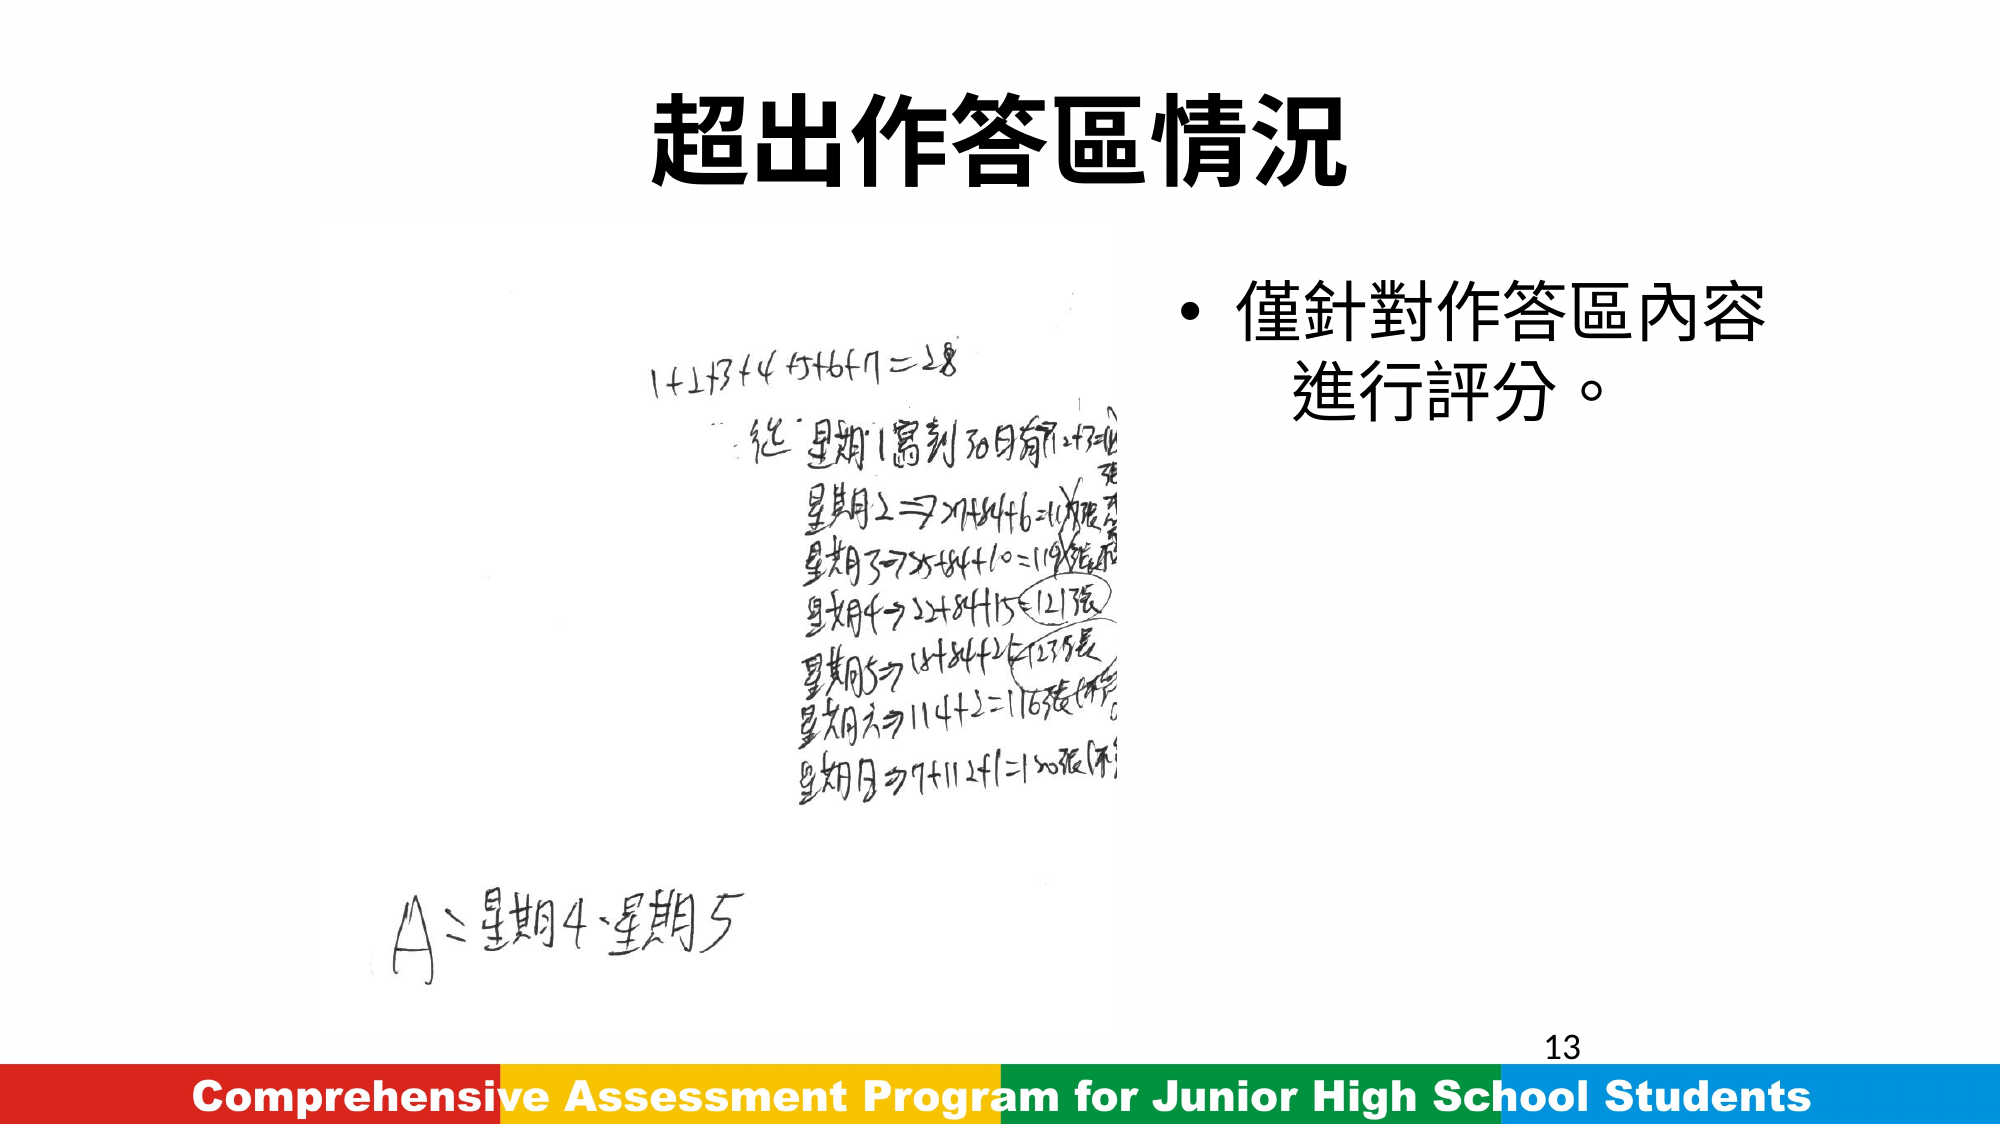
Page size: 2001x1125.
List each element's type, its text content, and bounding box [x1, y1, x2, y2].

list 僅針對作答區內容進行評分。 [1163, 262, 1804, 1005]
text_box 13 [1528, 1014, 1995, 1075]
title 超出作答區情況 [99, 45, 1900, 233]
picture [315, 233, 1117, 1034]
